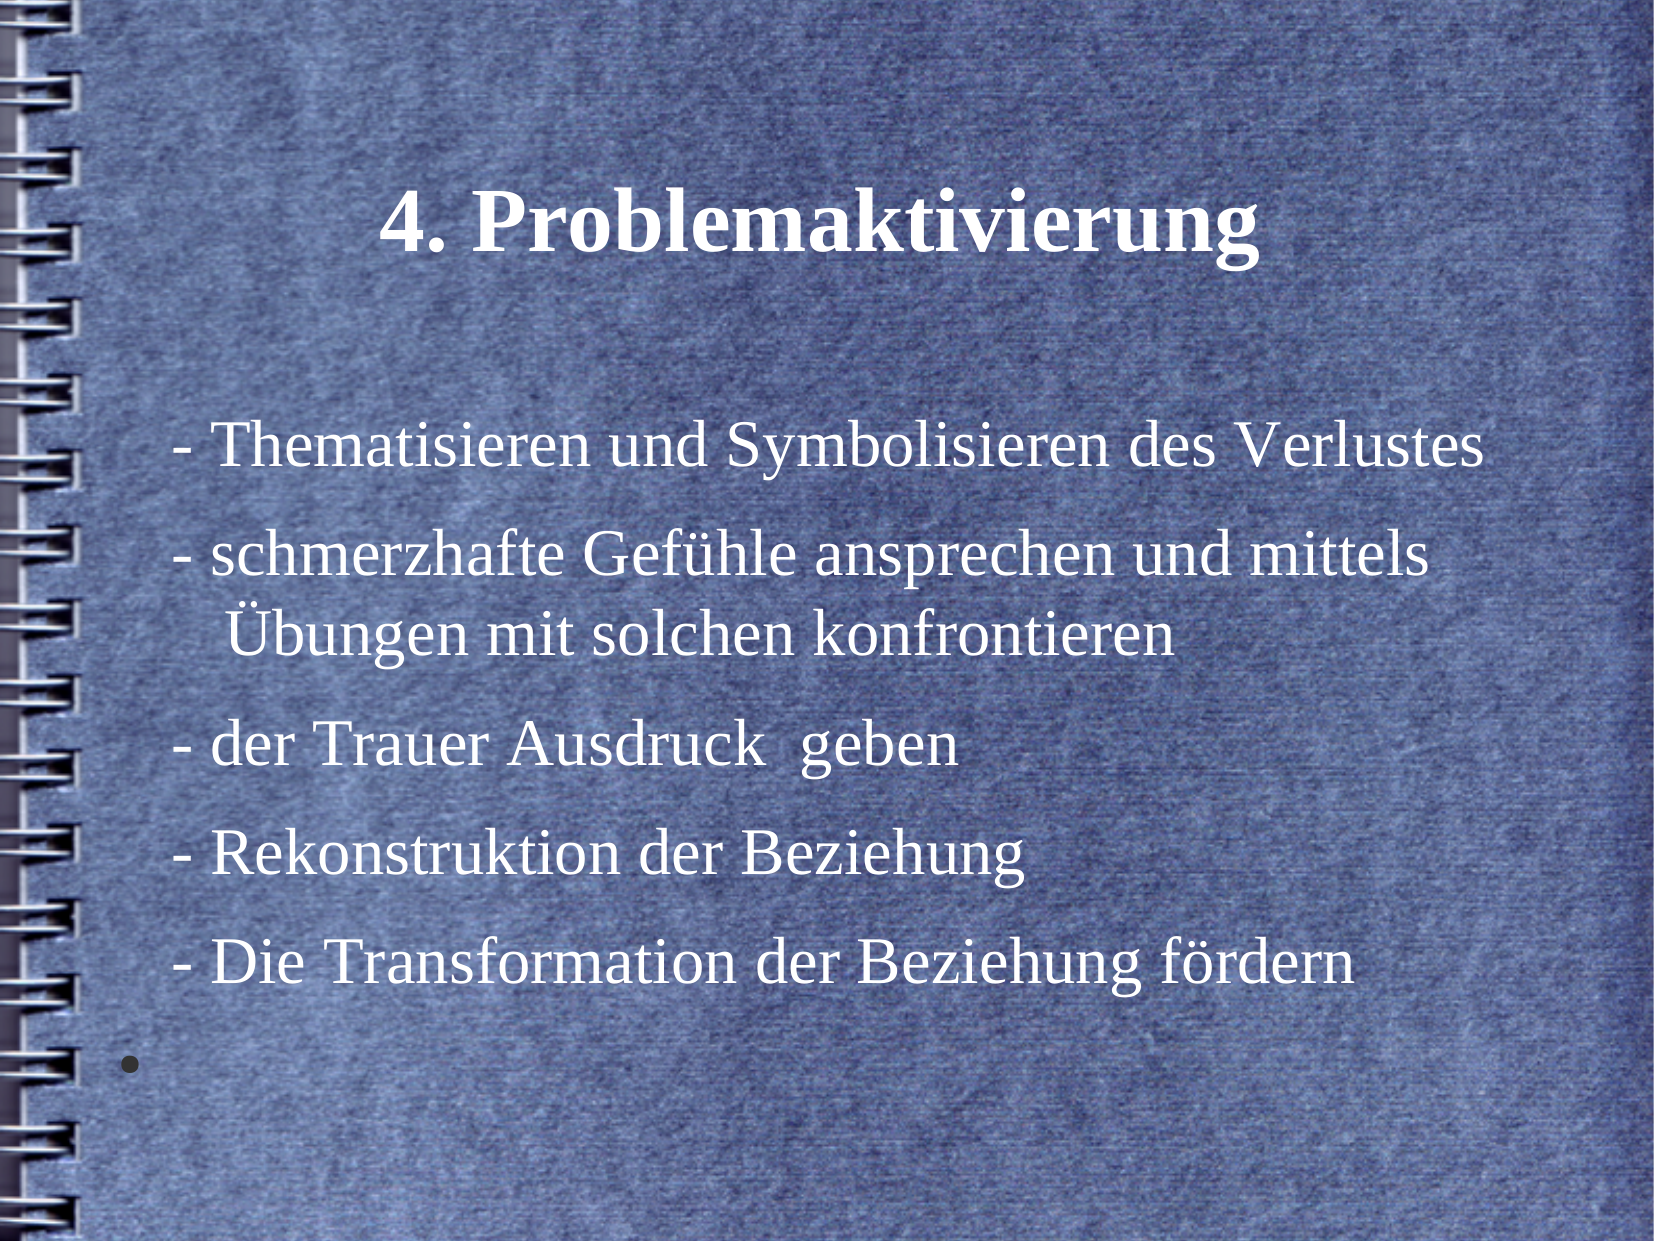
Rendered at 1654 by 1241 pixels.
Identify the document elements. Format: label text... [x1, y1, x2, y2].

list - Thematisieren und Symbolisieren des Verlustes - schmerzhafte Gefühle ansprechen und mittels Übungen mit solchen konfrontieren - der Trauer Ausdruck geben - Rekonstruktion der Beziehung - Die Transformation der Beziehung fördern [82, 290, 1571, 1094]
title 4. Problemaktivierung [76, 49, 1565, 355]
picture [0, 0, 1654, 1241]
